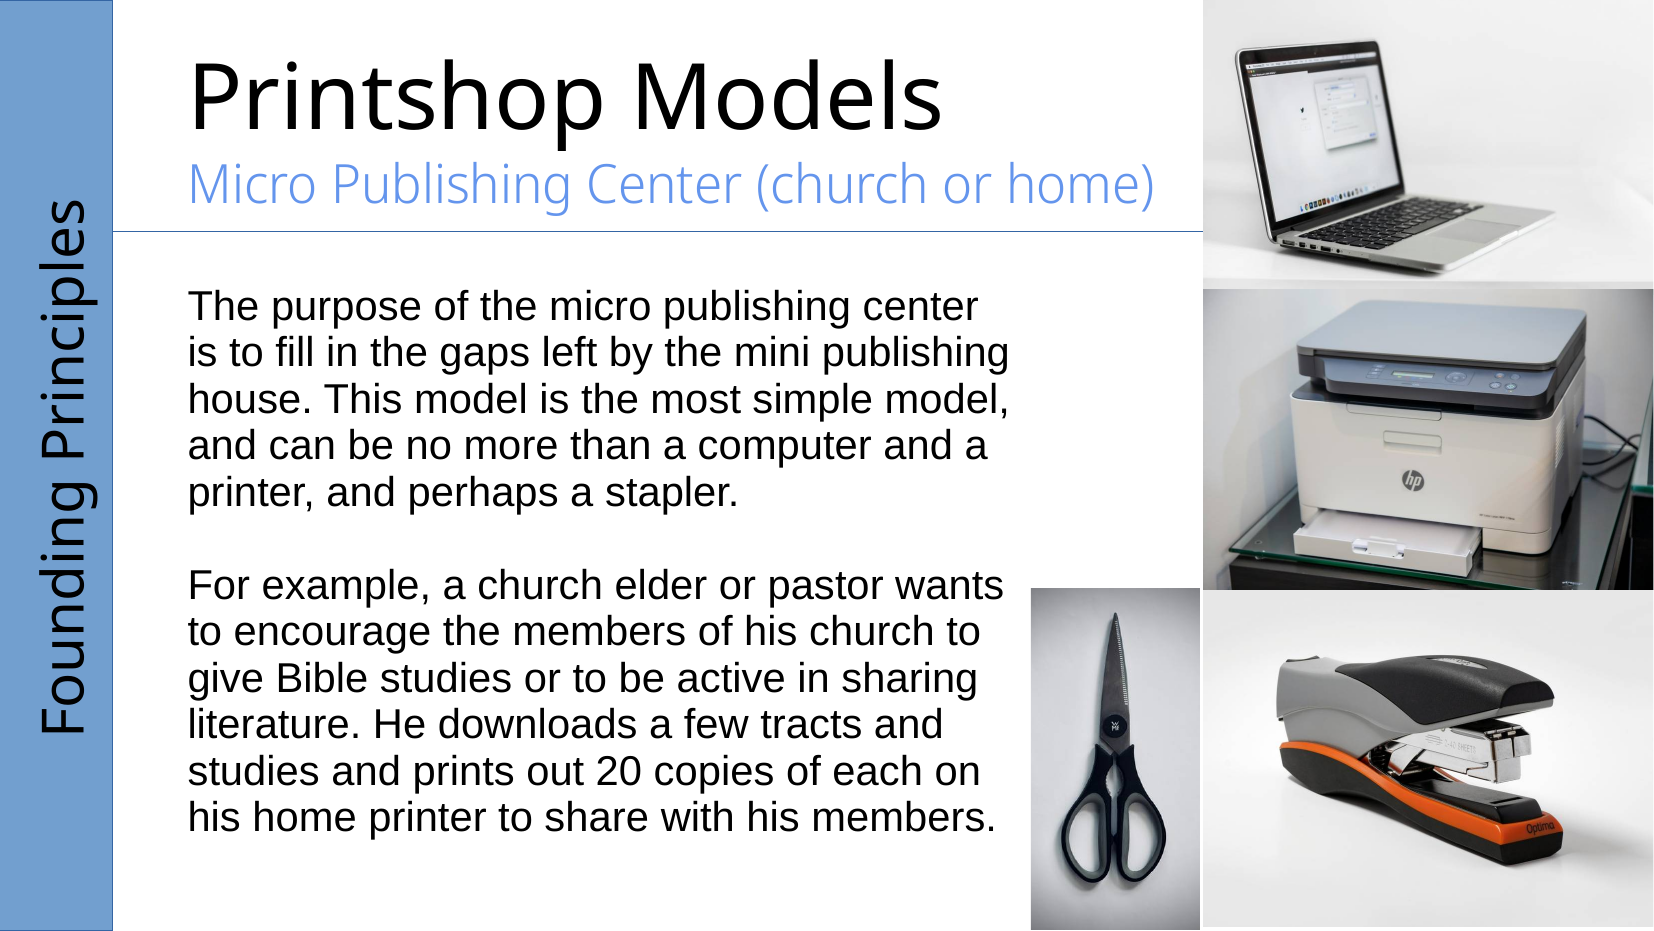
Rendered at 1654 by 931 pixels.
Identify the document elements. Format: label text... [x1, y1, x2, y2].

picture [1030, 588, 1200, 930]
text_box Founding Principles [13, 37, 105, 901]
subtitle The purpose of the micro publishing center is to fill in the gaps left by the mini publishing house. This model is the most simple model, and can be no more than a computer and a printer, and perhaps a stapler. For example, a church elder or pastor wants to encourage the members of his church to give Bible studies or to be active in sharing literature. He downloads a few tracts and studies and prints out 20 copies of each on his home printer to share with his members. [187, 282, 1013, 887]
title Micro Publishing Center (church or home) [187, 125, 1203, 231]
text_box [0, 0, 113, 931]
title Printshop Models [187, 33, 1203, 125]
picture [1203, 0, 1654, 927]
title Micro Publishing Center (church or home) [187, 232, 1203, 239]
